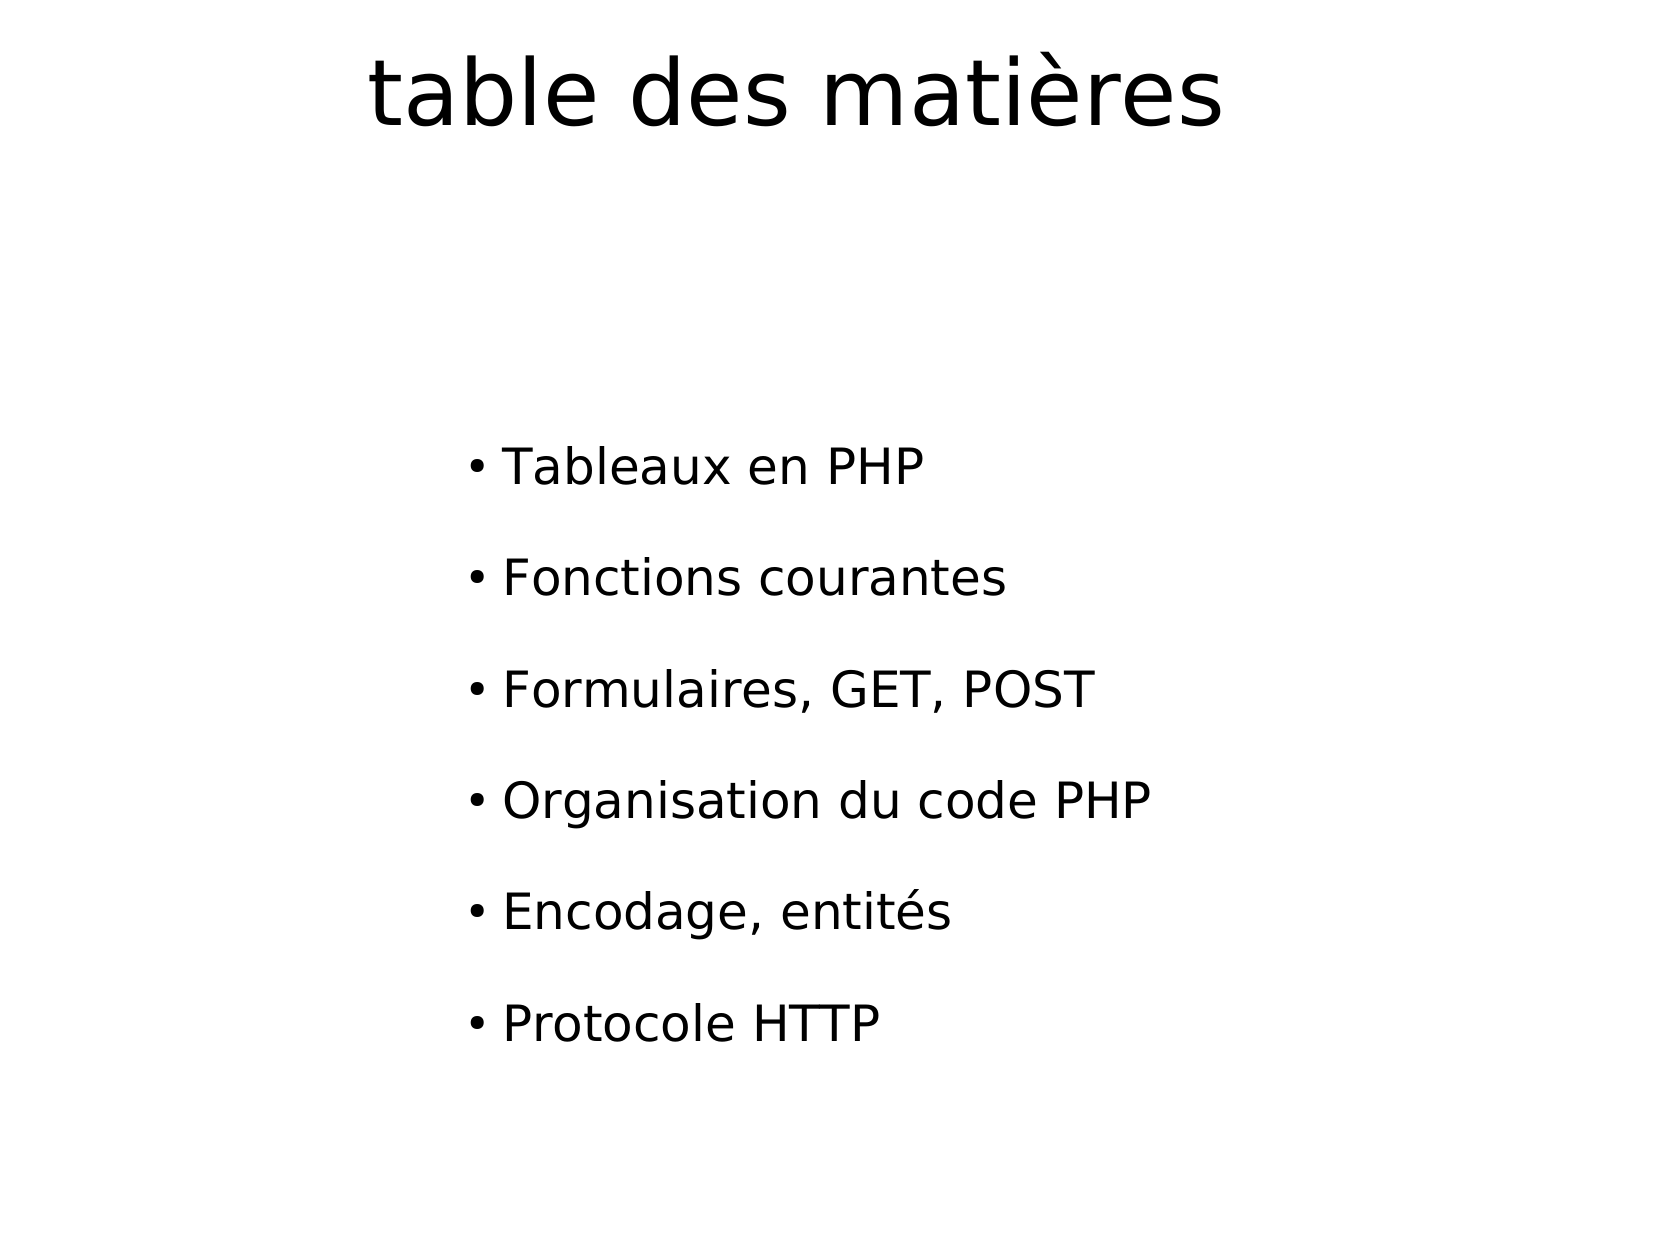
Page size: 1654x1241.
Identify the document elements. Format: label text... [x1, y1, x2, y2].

text_box Tableaux en PHP Fonctions courantes Formulaires, GET, POST Organisation du code PHP Encodage, entités Protocole HTTP [468, 437, 1340, 1054]
title table des matières [106, 30, 1488, 156]
